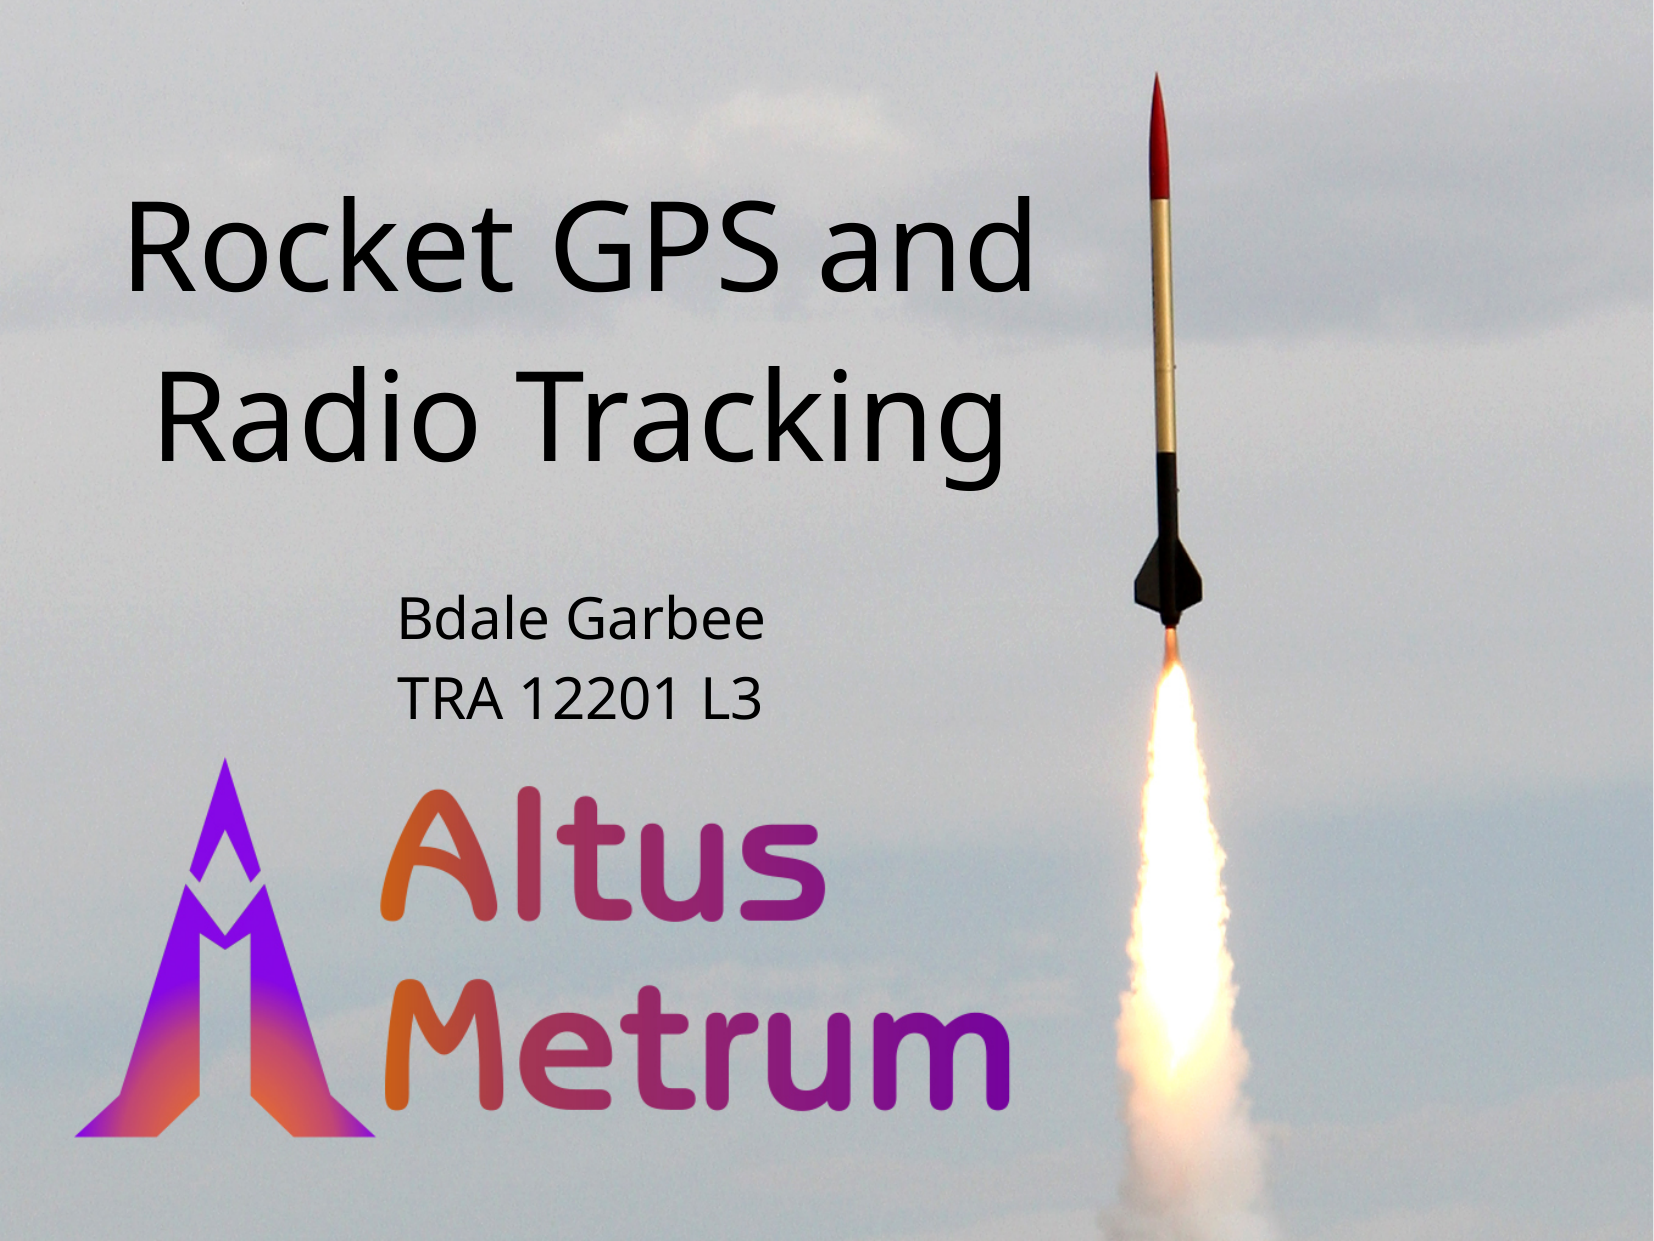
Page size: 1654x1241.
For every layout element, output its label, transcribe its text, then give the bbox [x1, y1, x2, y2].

text_box Rocket GPS and Radio Tracking Bdale Garbee TRA 12201 L3 [74, 150, 1088, 715]
picture [0, 0, 1654, 1241]
